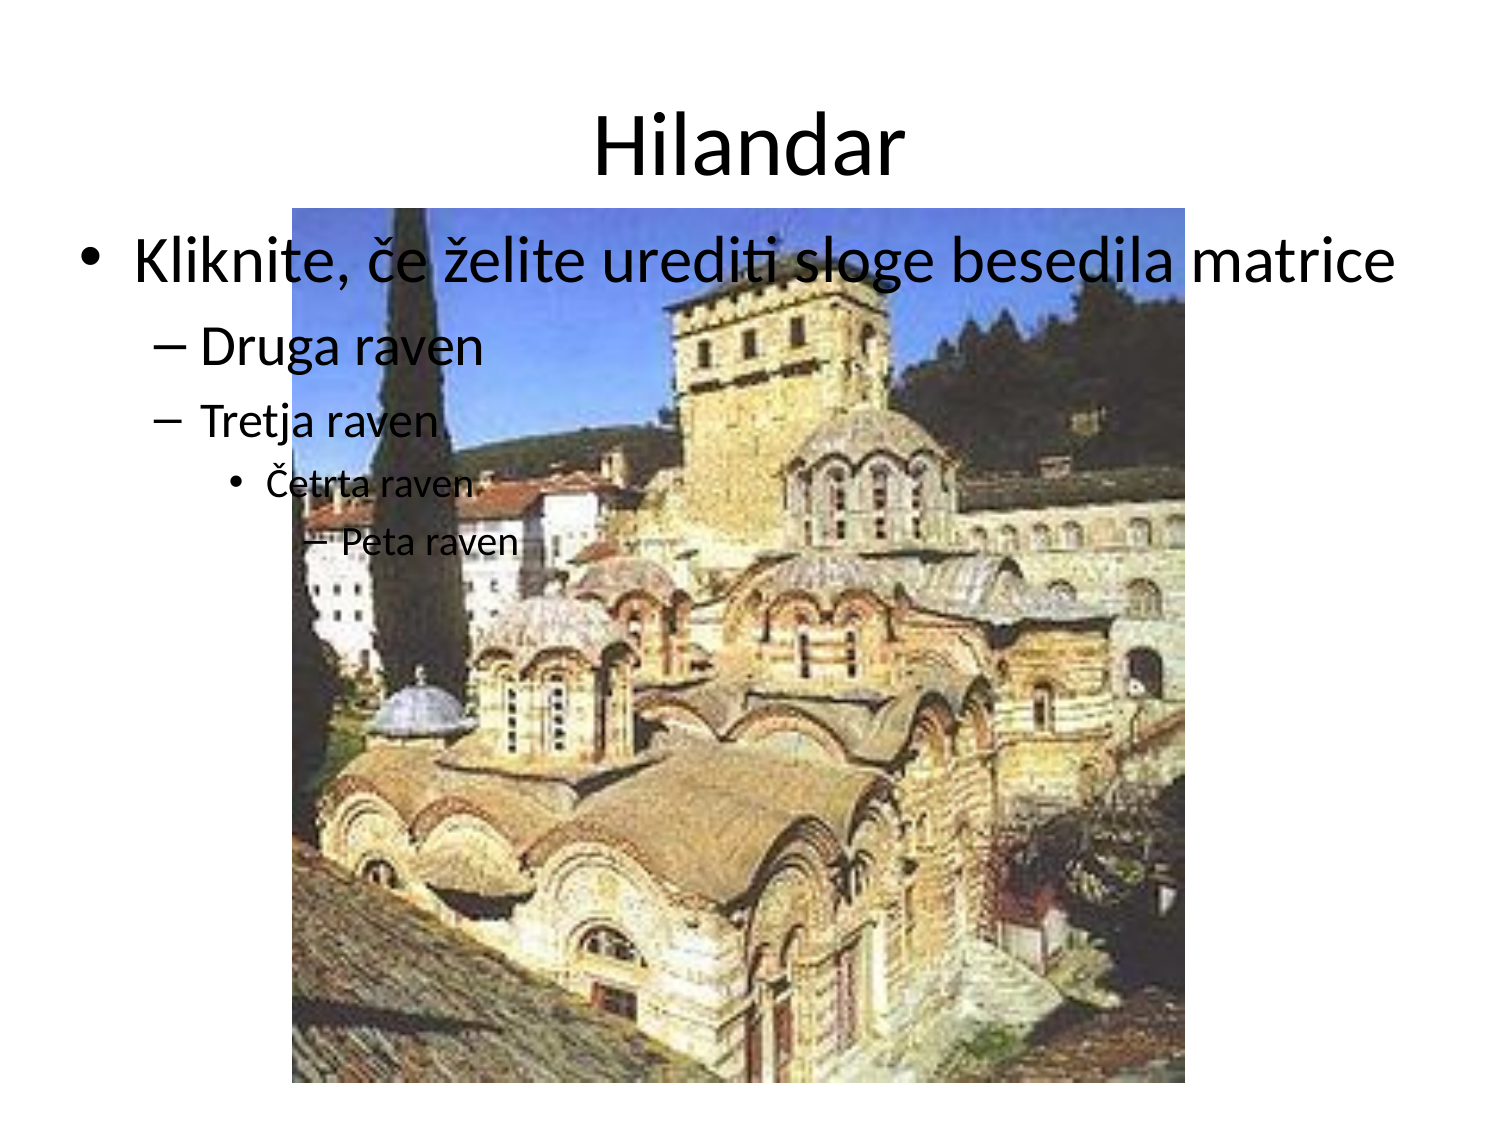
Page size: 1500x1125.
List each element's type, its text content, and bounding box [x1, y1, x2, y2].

title Hilandar [75, 45, 1425, 233]
picture [292, 208, 1185, 1083]
